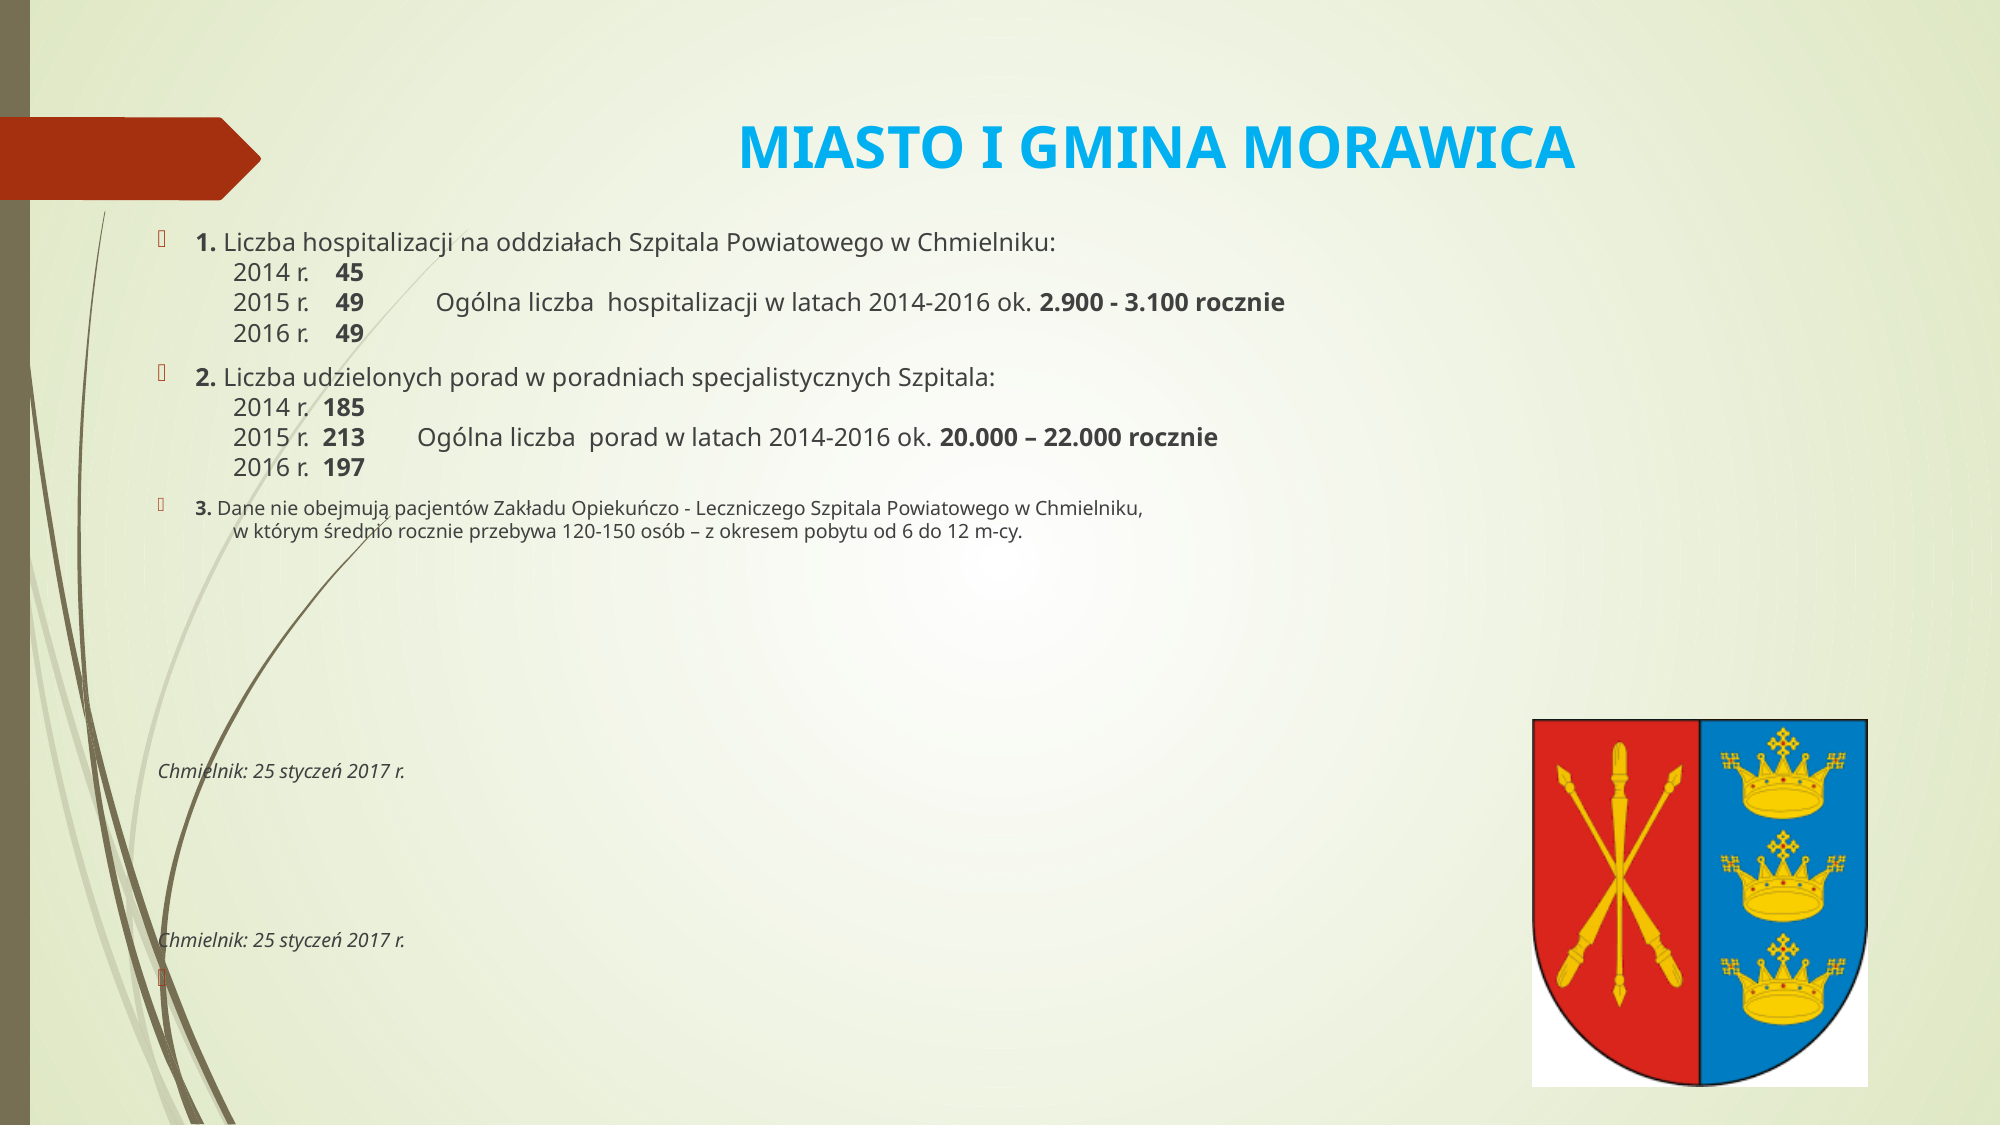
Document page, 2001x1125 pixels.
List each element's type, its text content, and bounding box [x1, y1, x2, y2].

picture [1532, 719, 1868, 1087]
list 1. Liczba hospitalizacji na oddziałach Szpitala Powiatowego w Chmielniku: 2014 r. 45 2015 r. 49 Ogólna liczba hospitalizacji w latach 2014-2016 ok. 2.900 - 3.100 rocznie 2016 r. 49 2. Liczba udzielonych porad w poradniach specjalistycznych Szpitala: 2014 r. 185 2015 r. 213 Ogólna liczba porad w latach 2014-2016 ok. 20.000 – 22.000 rocznie 2016 r. 197 3. Dane nie obejmują pacjentów Zakładu Opiekuńczo - Leczniczego Szpitala Powiatowego w Chmielniku, w którym średnio rocznie przebywa 120-150 osób – z okresem pobytu od 6 do 12 m-cy. Chmielnik: 25 styczeń 2017 r. Chmielnik: 25 styczeń 2017 r. [142, 219, 1888, 970]
title MIASTO I GMINA MORAWICA [425, 102, 1888, 219]
